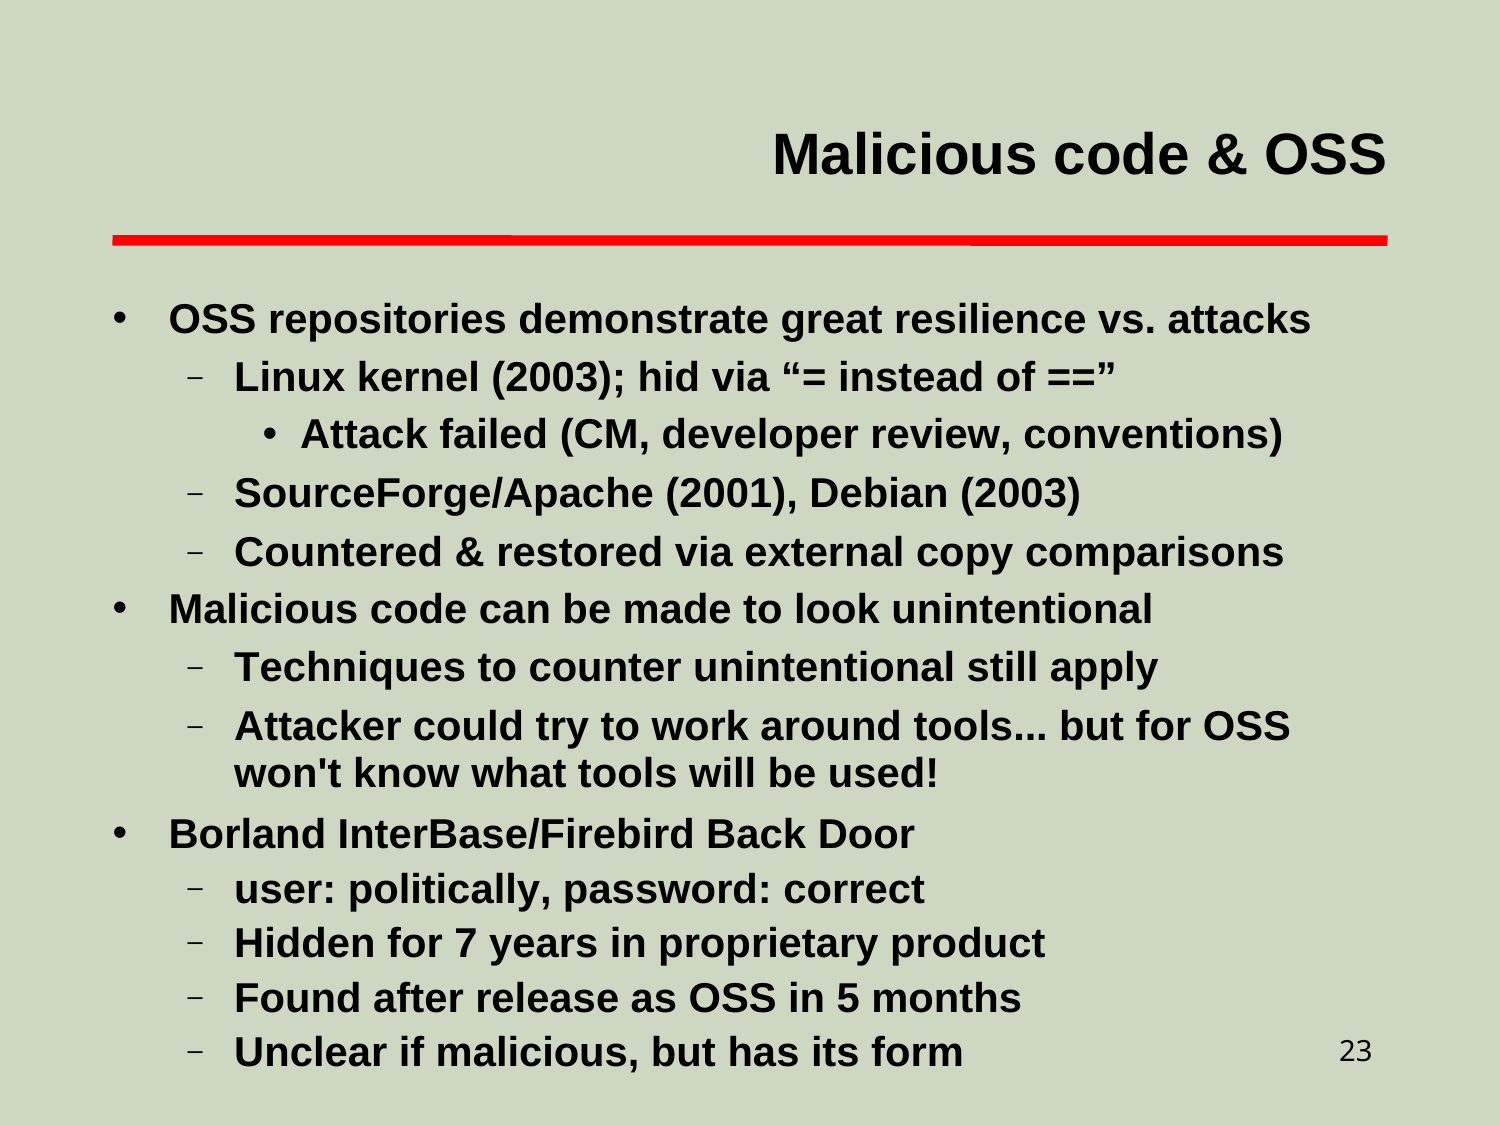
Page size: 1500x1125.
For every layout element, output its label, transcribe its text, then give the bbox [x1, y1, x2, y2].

title Malicious code & OSS [337, 85, 1388, 224]
list OSS repositories demonstrate great resilience vs. attacks Linux kernel (2003); hid via “= instead of ==” Attack failed (CM, developer review, conventions) SourceForge/Apache (2001), Debian (2003) Countered & restored via external copy comparisons Malicious code can be made to look unintentional Techniques to counter unintentional still apply Attacker could try to work around tools... but for OSS won't know what tools will be used! Borland InterBase/Firebird Back Door user: politically, password: correct Hidden for 7 years in proprietary product Found after release as OSS in 5 months Unclear if malicious, but has its form [112, 299, 1388, 1111]
